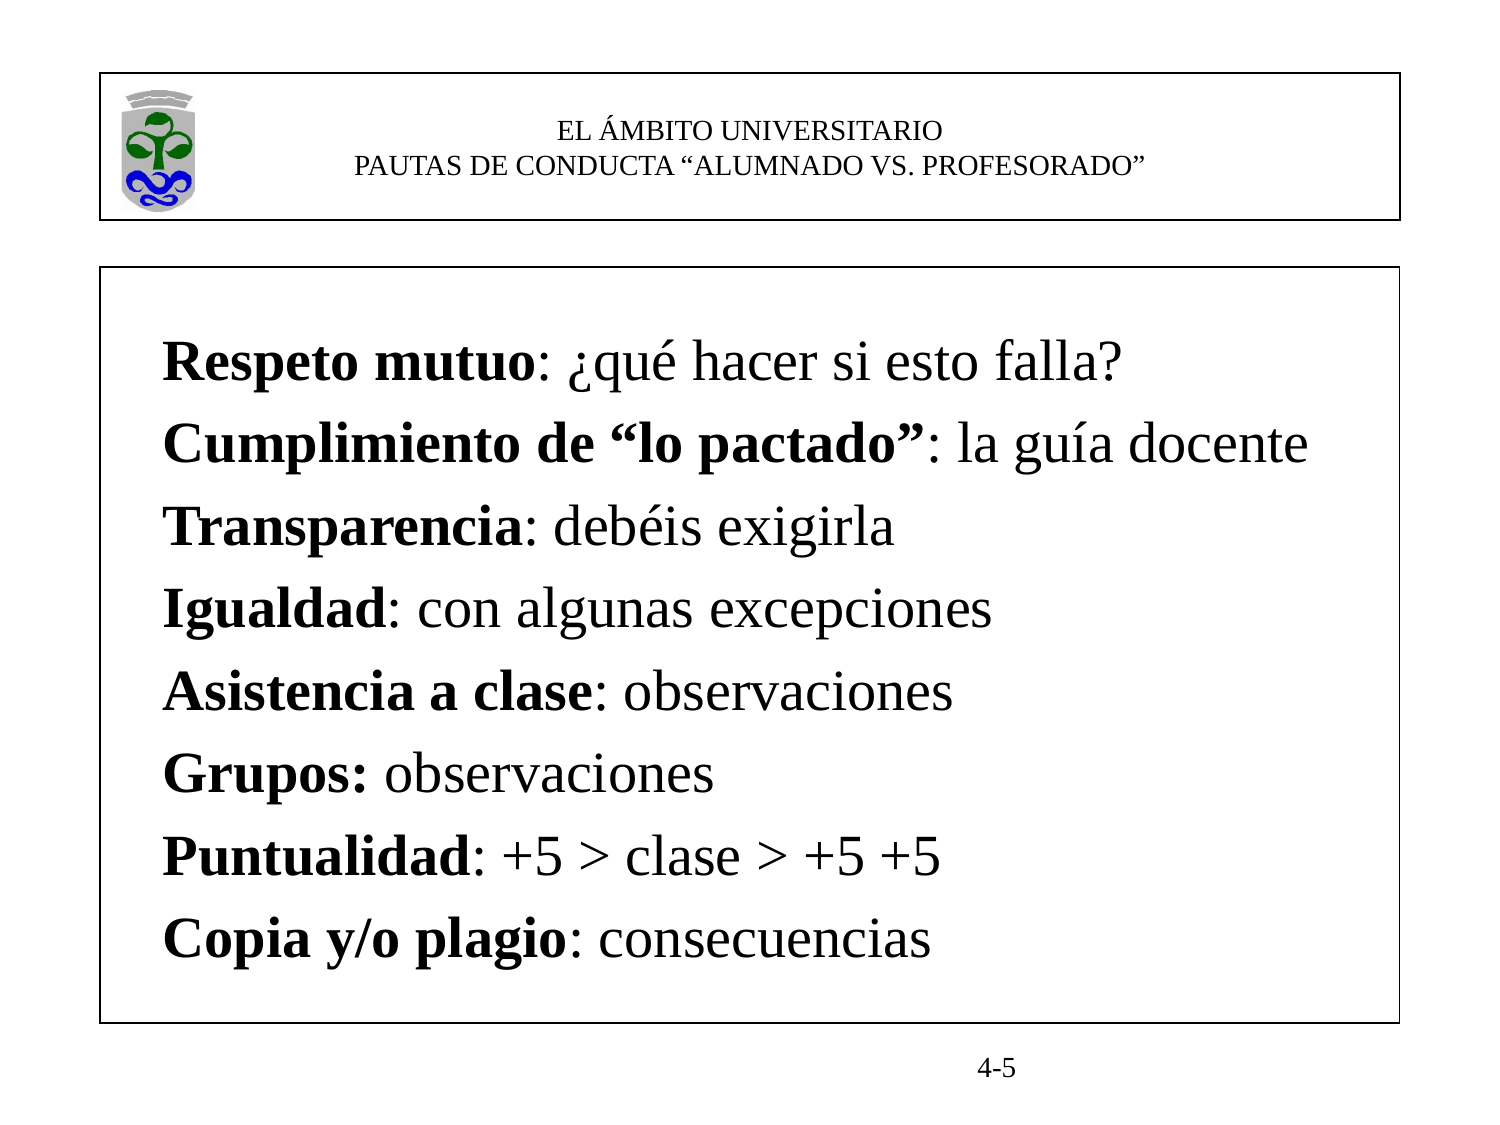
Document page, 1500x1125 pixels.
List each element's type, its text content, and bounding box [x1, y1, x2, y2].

text_box Respeto mutuo: ¿qué hacer si esto falla? Cumplimiento de “lo pactado”: la guía docente Transparencia: debéis exigirla Igualdad: con algunas excepciones Asistencia a clase: observaciones Grupos: observaciones Puntualidad: +5 > clase > +5 +5 Copia y/o plagio: consecuencias [147, 314, 1365, 984]
text_box 4-5 [962, 1040, 1423, 1083]
